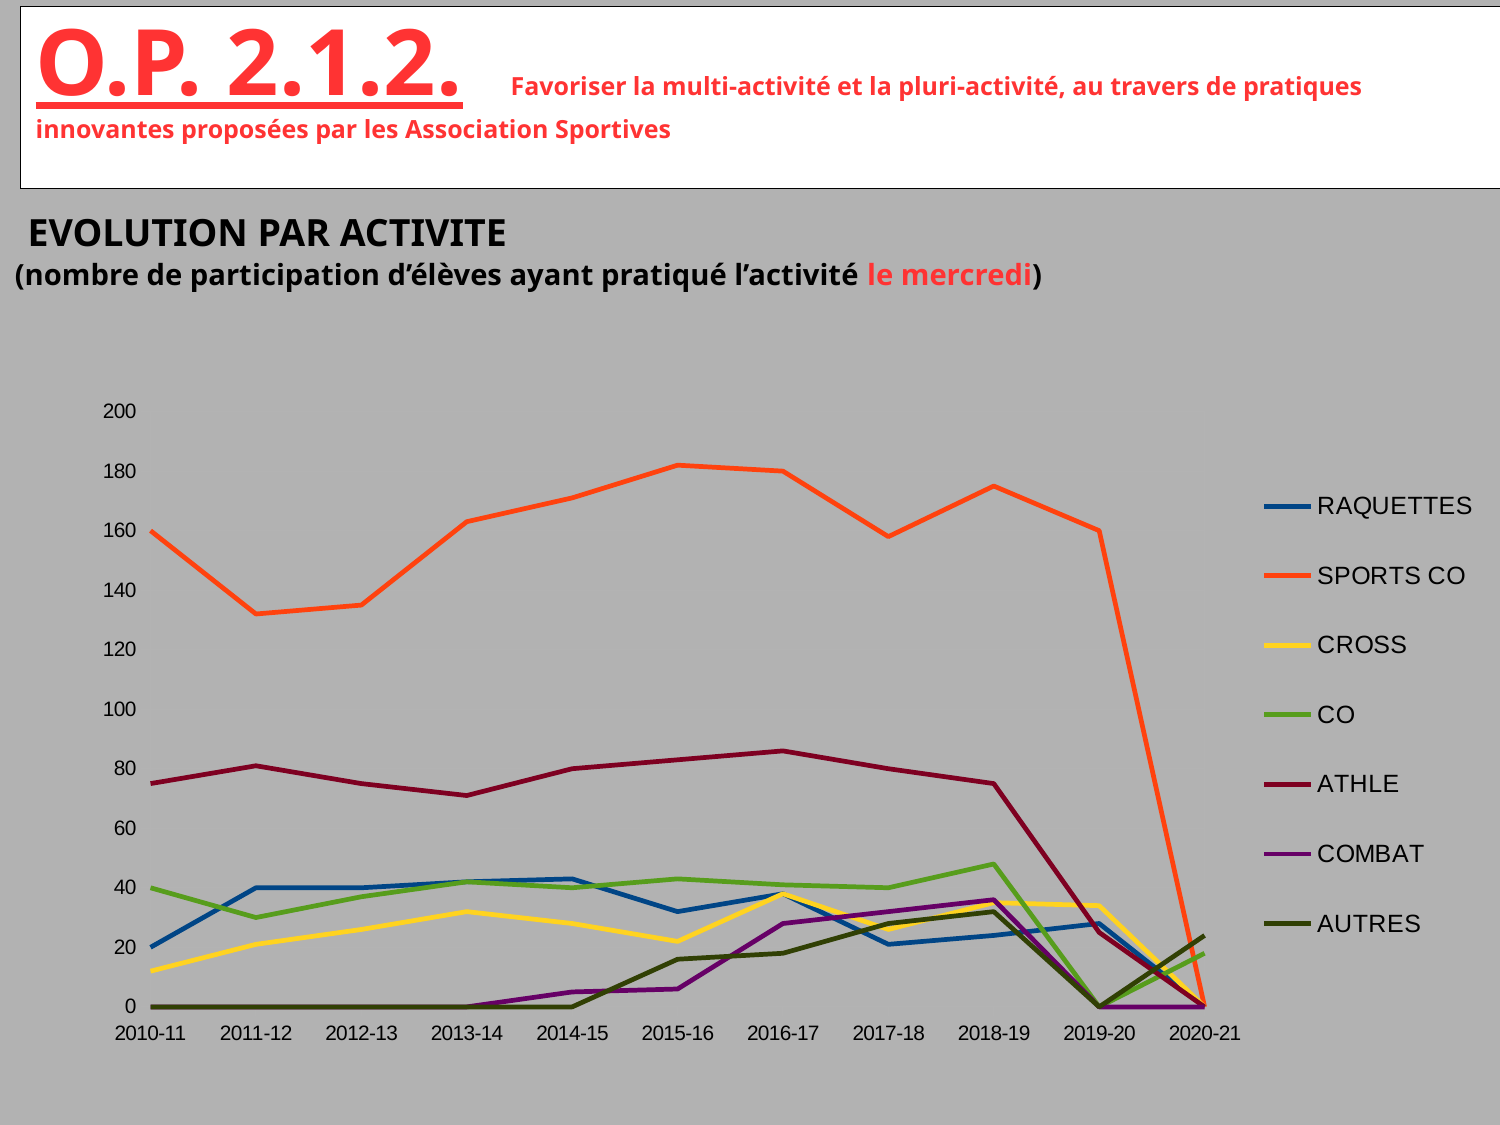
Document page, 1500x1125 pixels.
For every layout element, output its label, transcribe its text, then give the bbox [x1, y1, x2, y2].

title O.P. 2.1.2. Favoriser la multi-activité et la pluri-activité, au travers de pratiques innovantes proposées par les Association Sportives [20, 6, 1500, 189]
title EVOLUTION PAR ACTIVITE (nombre de participation d’élèves ayant pratiqué l’activité le mercredi) [0, 188, 1477, 308]
chart [47, 330, 1500, 1087]
